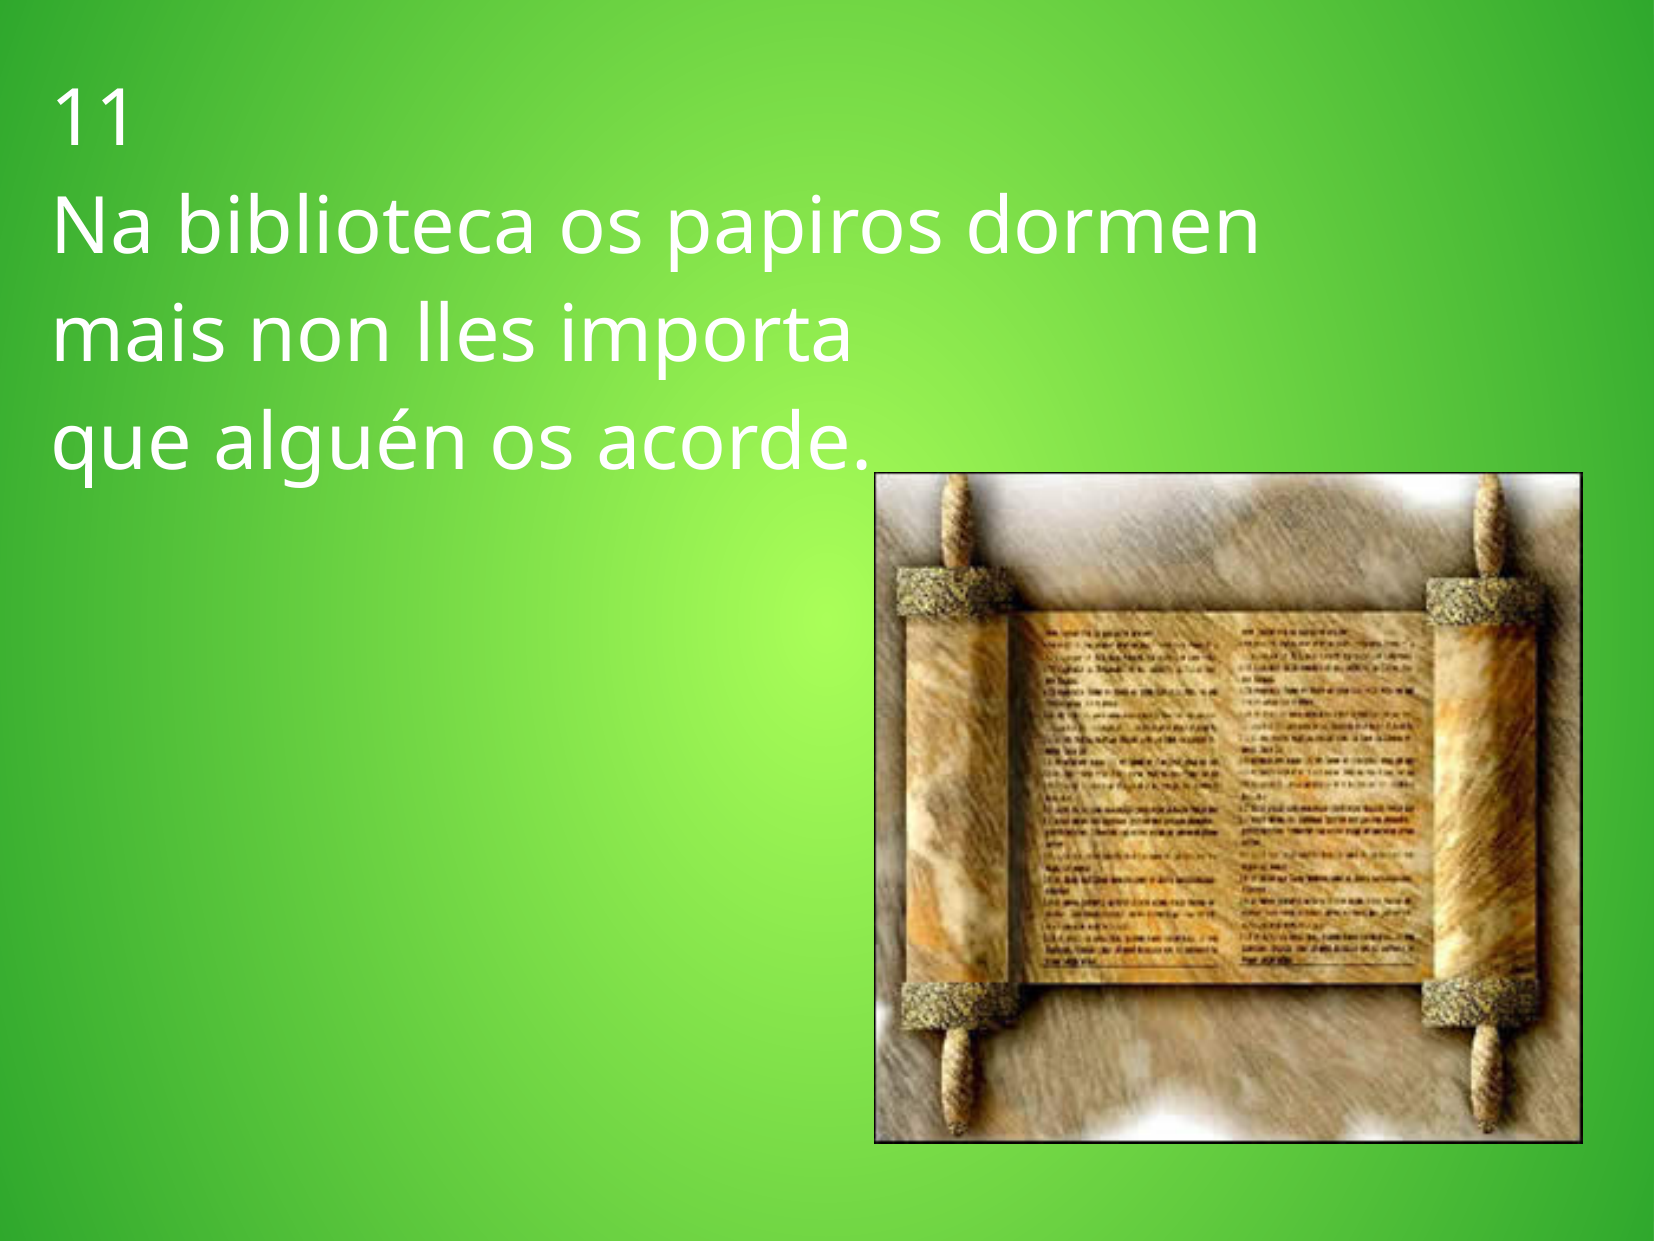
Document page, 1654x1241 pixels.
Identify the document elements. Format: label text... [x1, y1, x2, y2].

picture [874, 472, 1583, 1144]
text_box 11 Na biblioteca os papiros dormen mais non lles importa que alguén os acorde. [35, 53, 1654, 509]
